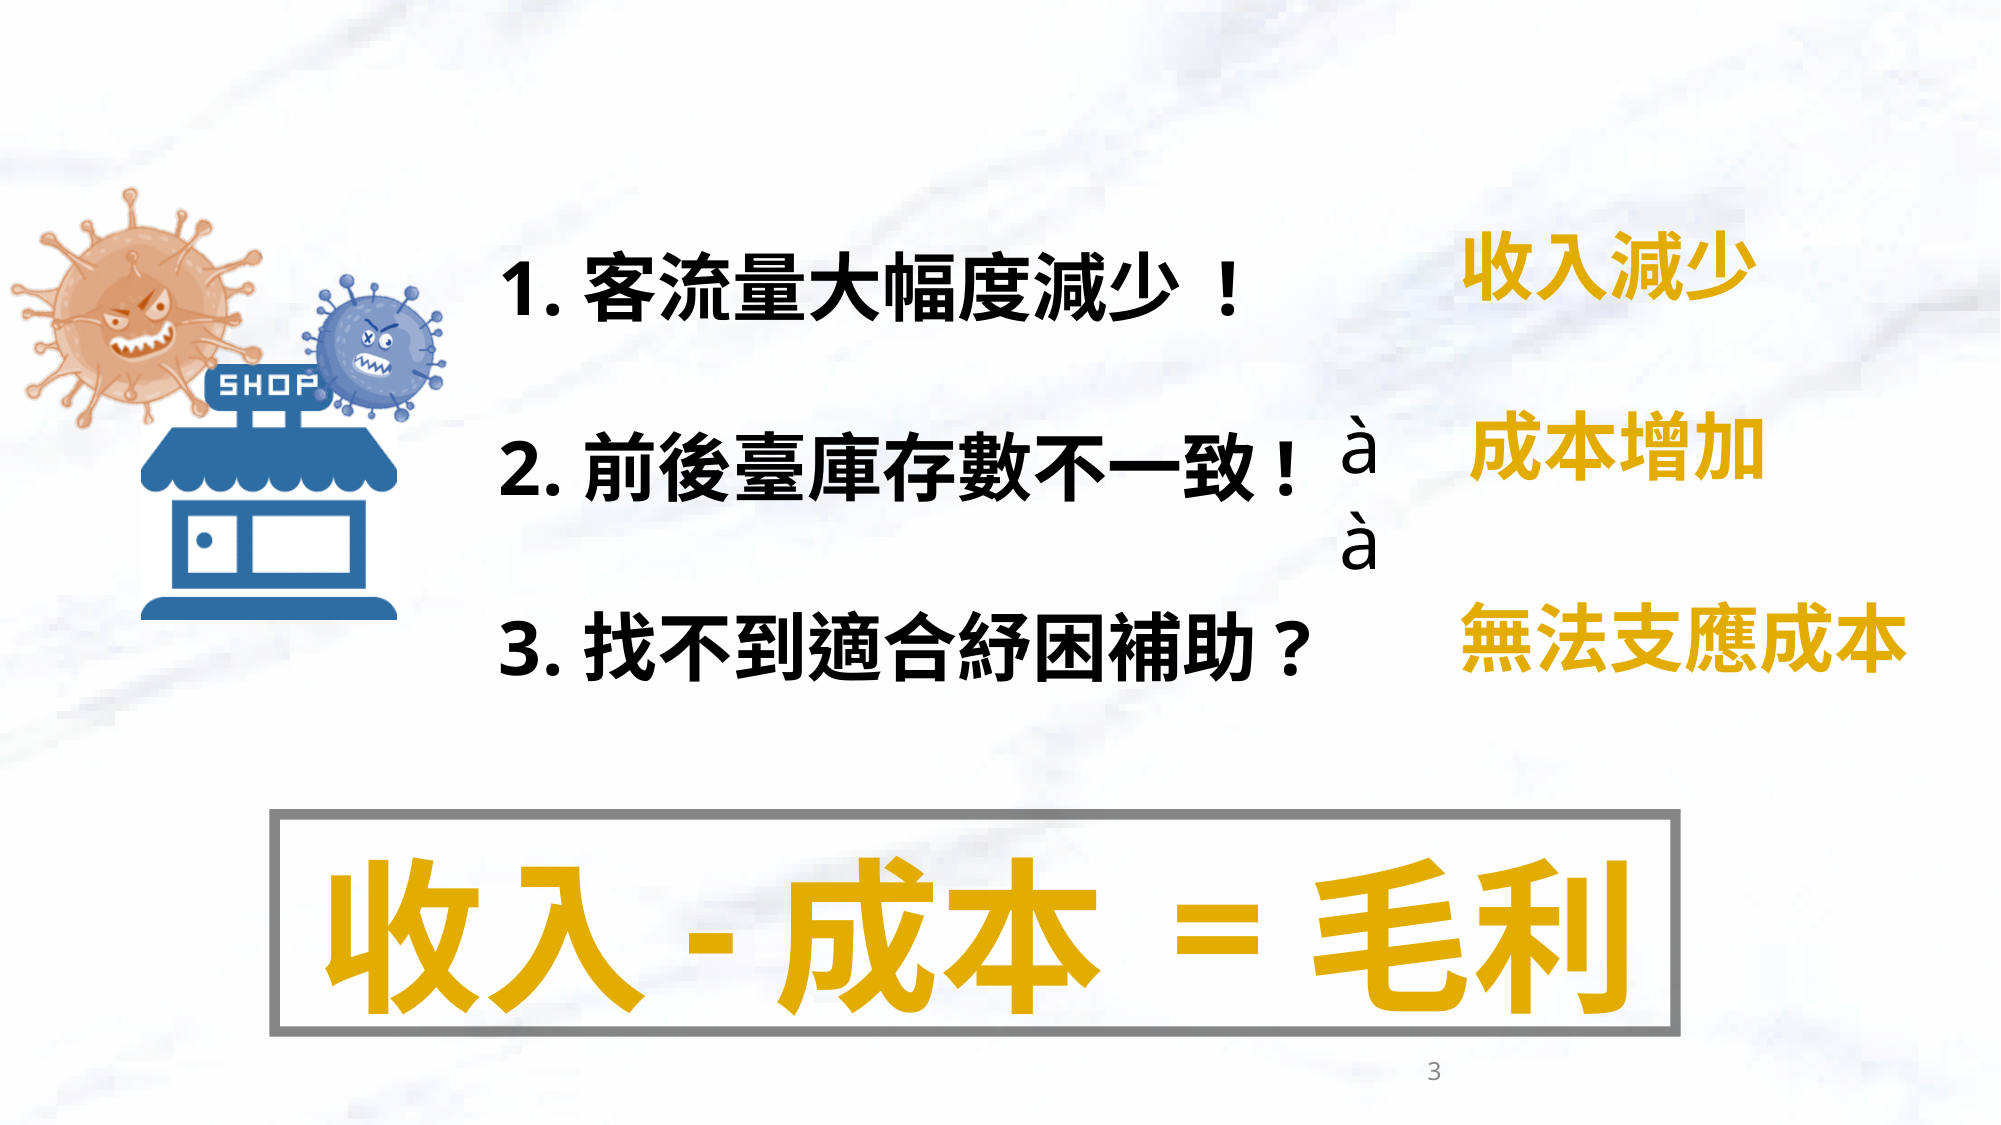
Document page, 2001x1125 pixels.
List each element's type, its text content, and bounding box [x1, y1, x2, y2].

text_box 收入減少 成本增加 無法支應成本 [1324, 211, 2000, 773]
text_box 3 [1412, 1042, 1863, 1103]
picture [0, 0, 2000, 1125]
text_box - = [274, 814, 1676, 1032]
text_box 收入 [302, 825, 677, 1043]
text_box 客流量大幅度減少 ! 前後臺庫存數不一致! 找不到適合紓困補助? [483, 143, 1844, 676]
text_box 成本 [758, 825, 1164, 1043]
text_box 毛利 [1290, 825, 1726, 1043]
